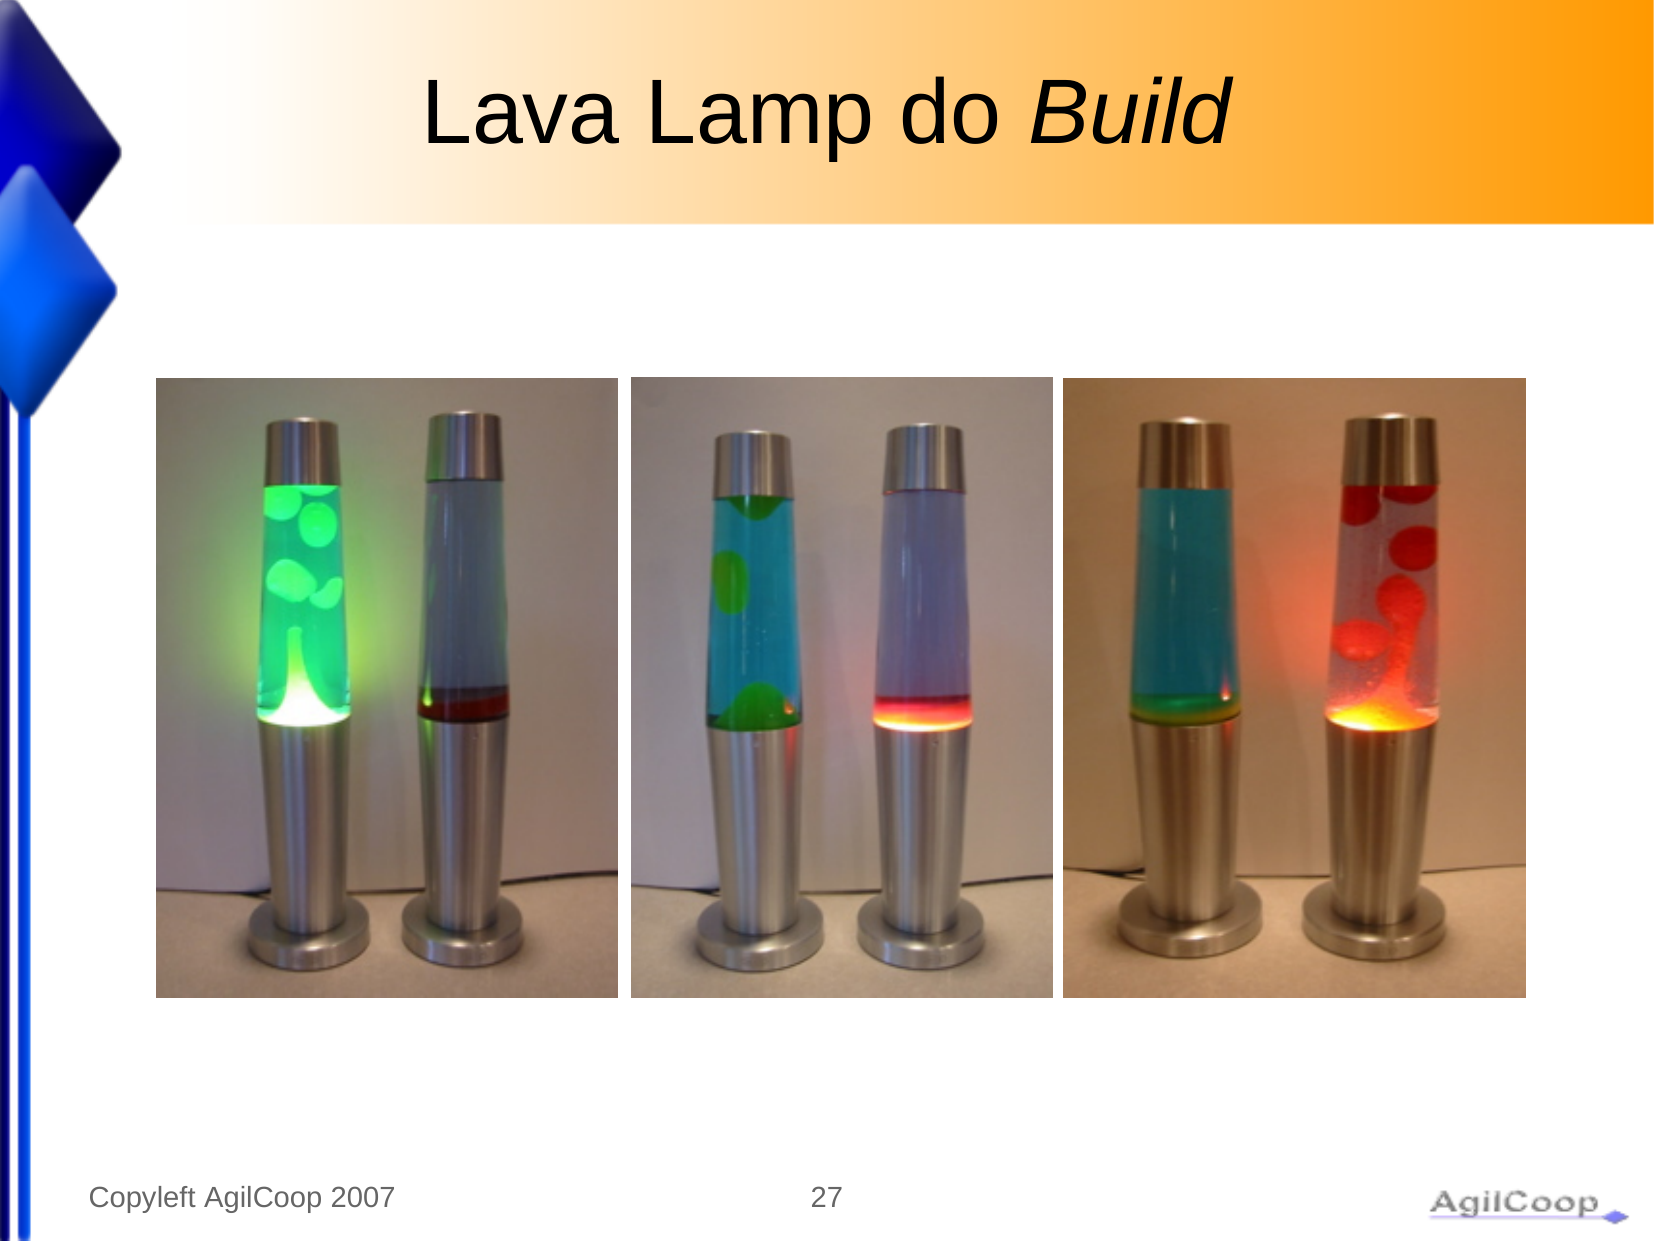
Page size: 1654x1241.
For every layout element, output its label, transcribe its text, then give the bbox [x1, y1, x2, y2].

title Lava Lamp do Build [82, 8, 1571, 216]
picture [0, 0, 1654, 1241]
